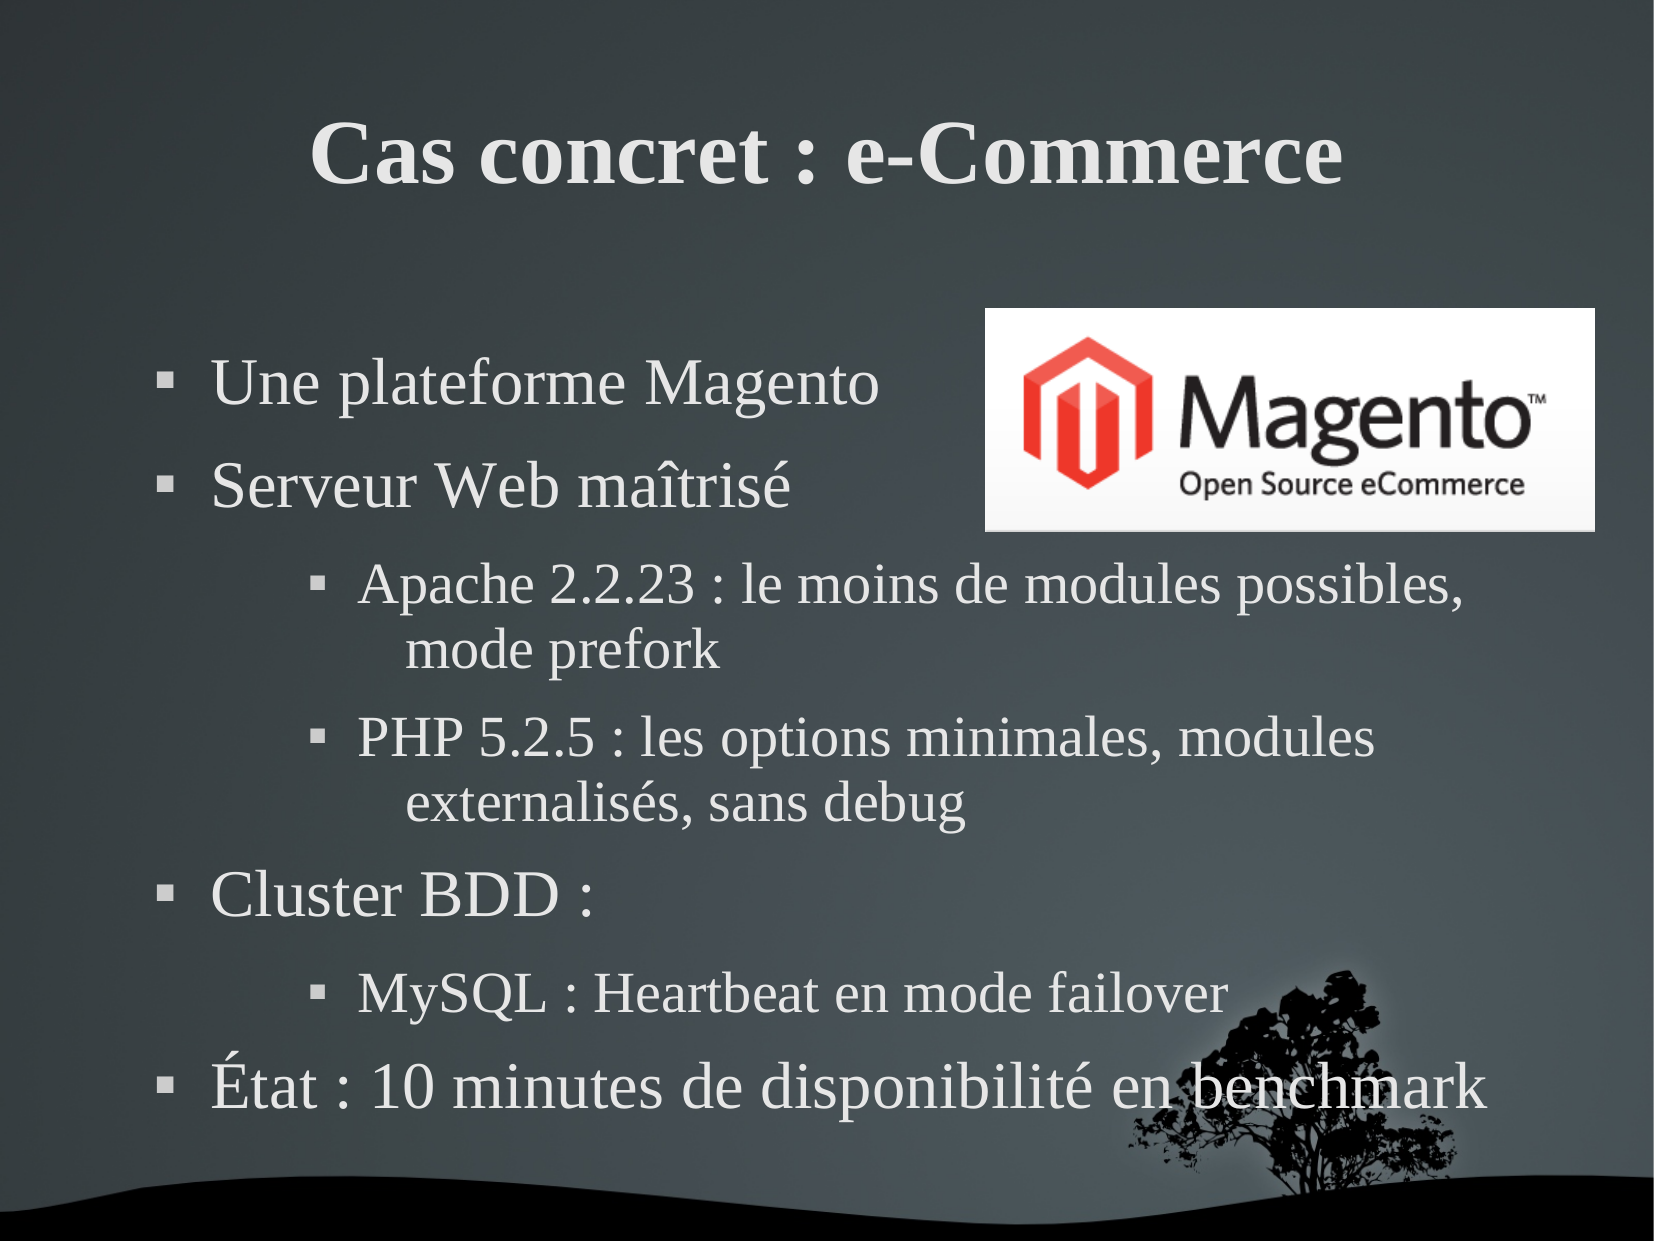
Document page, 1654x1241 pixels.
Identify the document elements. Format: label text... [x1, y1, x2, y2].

picture [0, 0, 1654, 1241]
list Une plateforme Magento Serveur Web maîtrisé Apache 2.2.23 : le moins de modules possibles, mode prefork PHP 5.2.5 : les options minimales, modules externalisés, sans debug Cluster BDD : MySQL : Heartbeat en mode failover État : 10 minutes de disponibilité en benchmark [121, 344, 1534, 1180]
title Cas concret : e-Commerce [82, 49, 1571, 257]
